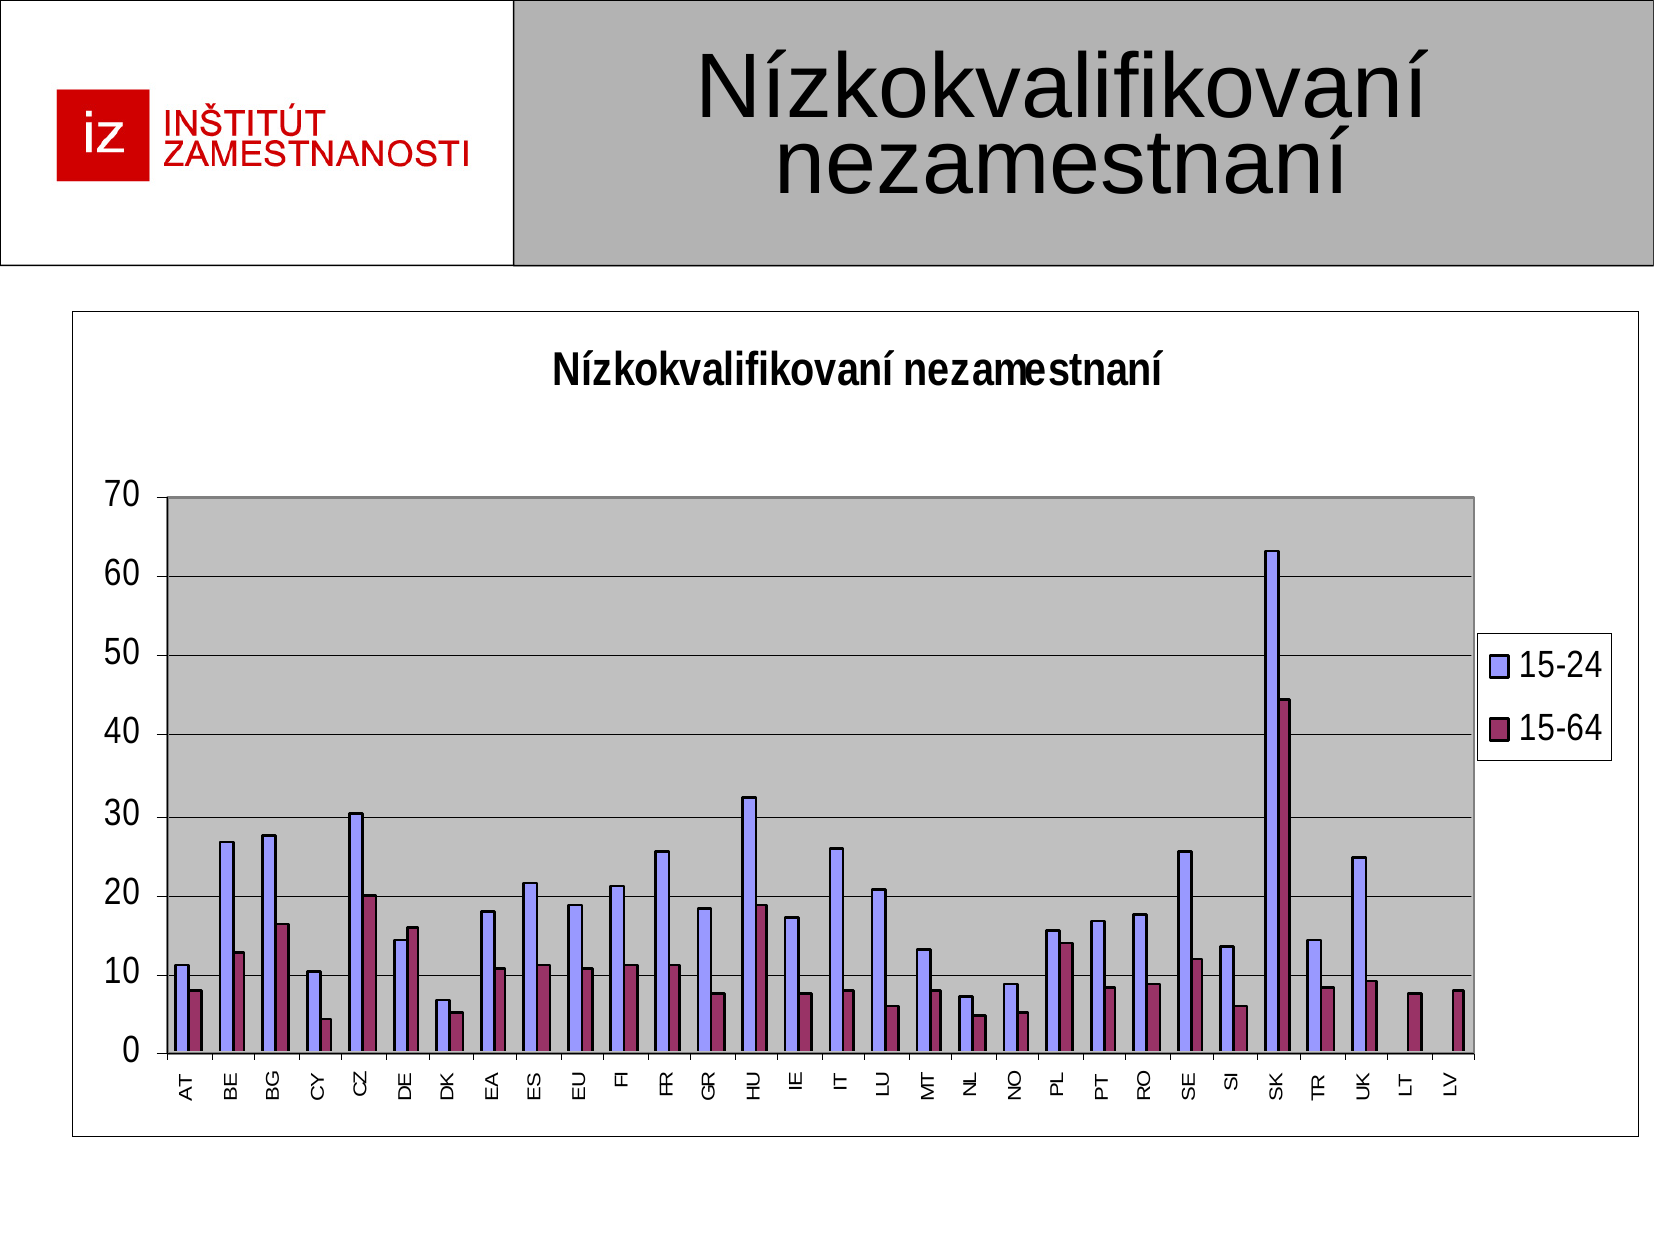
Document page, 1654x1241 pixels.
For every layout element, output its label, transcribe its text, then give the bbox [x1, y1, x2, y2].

title Nízkokvalifikovaní nezamestnaní [560, 29, 1565, 236]
picture [5, 8, 512, 257]
picture [59, 295, 1654, 1152]
